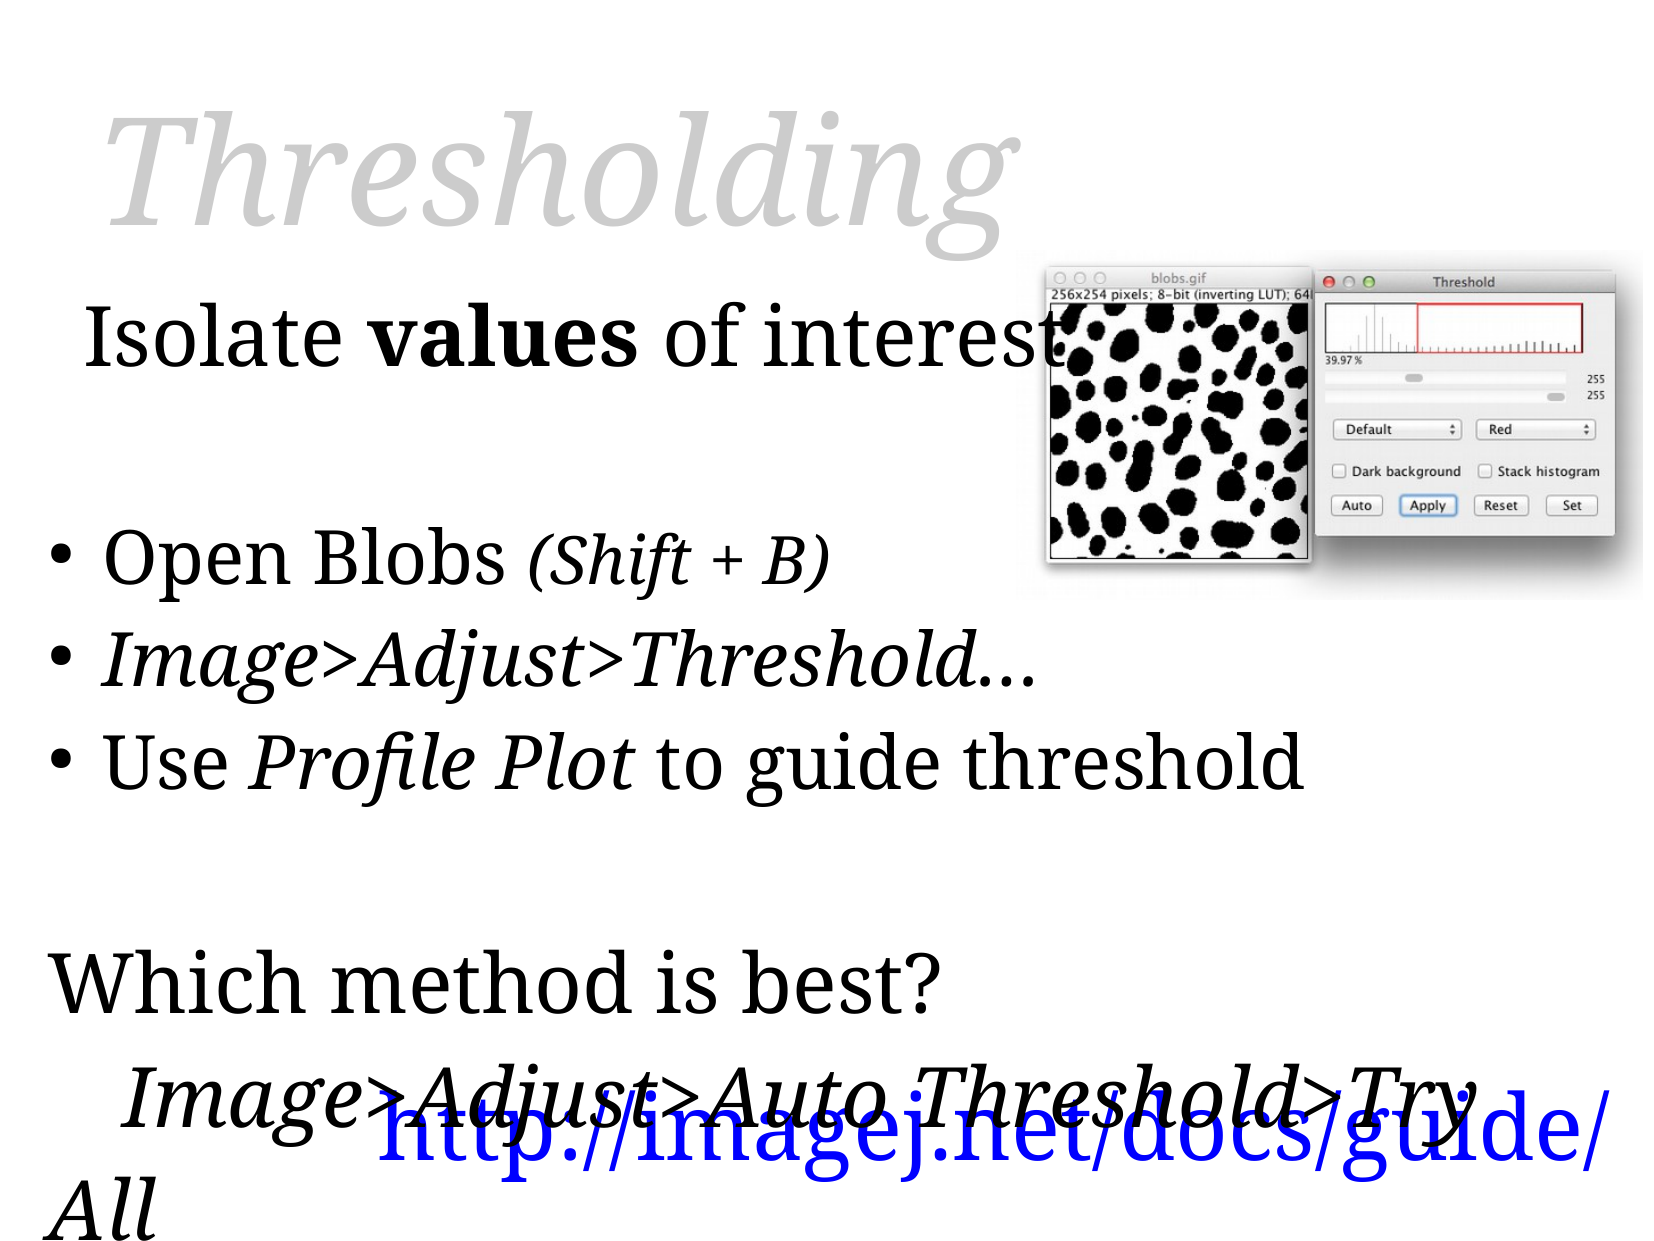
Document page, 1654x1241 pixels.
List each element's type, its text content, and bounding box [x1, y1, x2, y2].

text_box Thresholding [81, 57, 1654, 239]
text_box http://imagej.net/docs/guide/ [50, 1055, 1626, 1172]
text_box Isolate values of interest Open Blobs (Shift + B) Image>Adjust>Threshold… Use Profile Plot to guide threshold Which method is best? Image>Adjust>Auto Threshold>Try All [32, 270, 1606, 992]
picture [1016, 250, 1643, 601]
